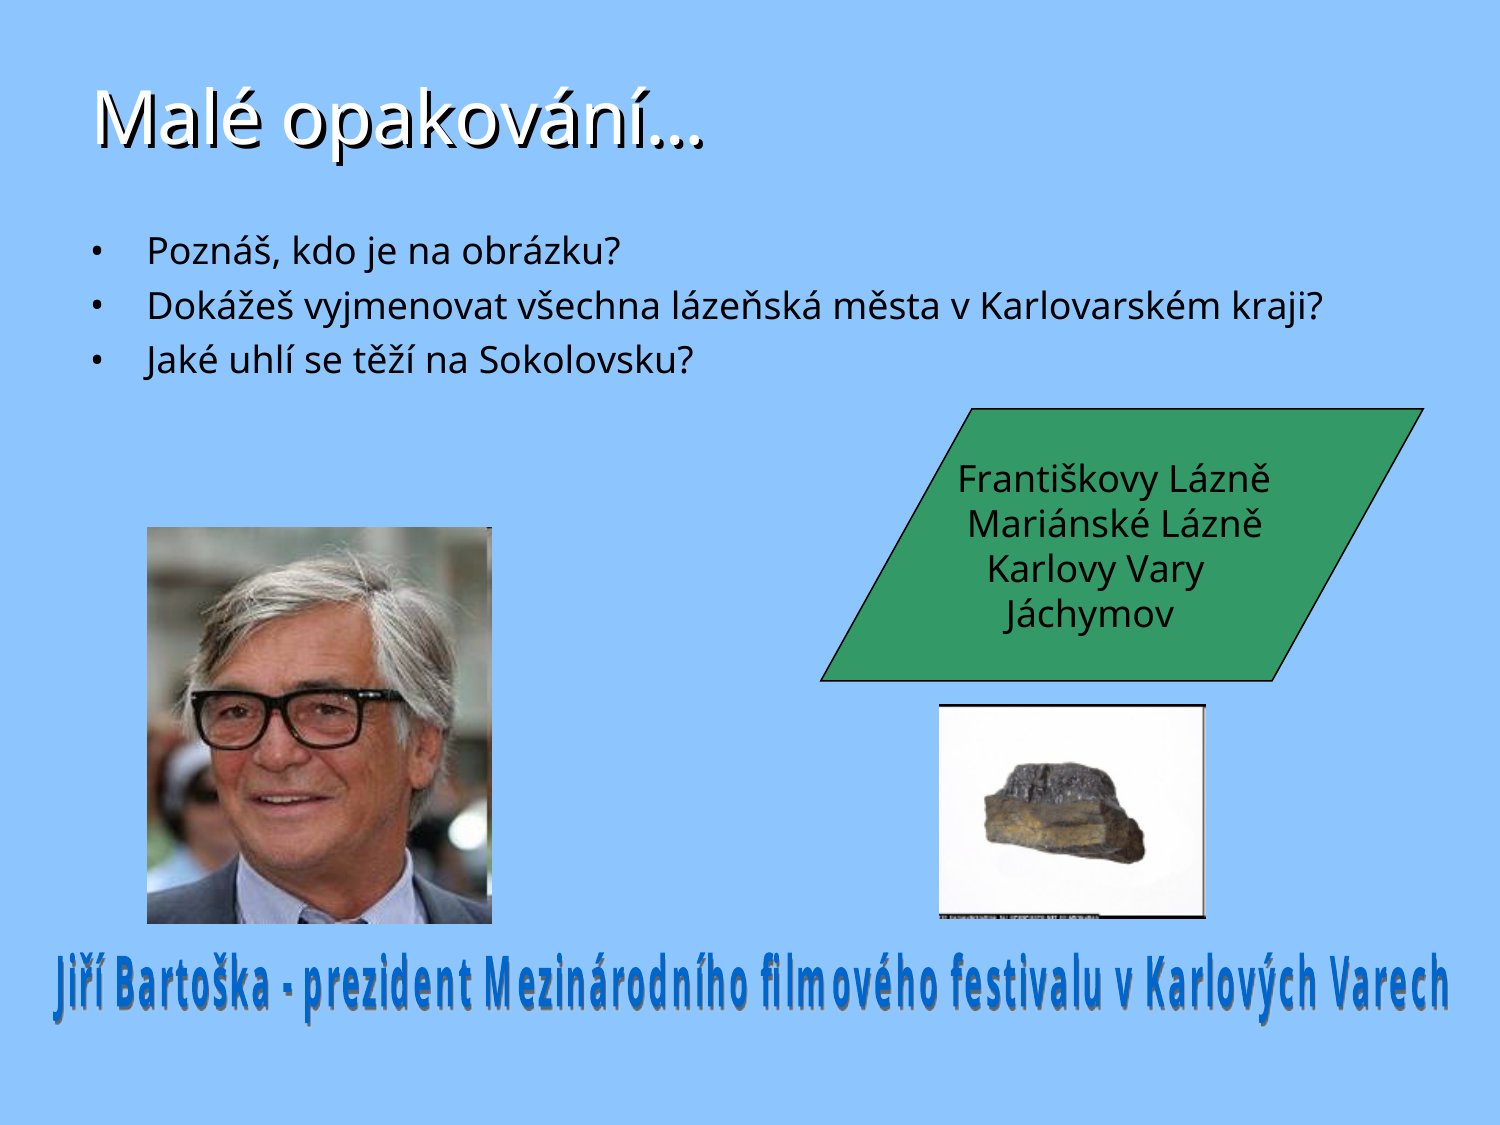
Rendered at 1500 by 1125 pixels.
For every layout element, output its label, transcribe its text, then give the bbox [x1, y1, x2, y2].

title Malé opakování… [75, 45, 1426, 185]
picture [939, 704, 1206, 920]
text_box Františkovy Lázně Mariánské Lázně Karlovy Vary Jáchymov [820, 408, 1424, 681]
picture [147, 527, 492, 924]
list Poznáš, kdo je na obrázku? Dokážeš vyjmenovat všechna lázeňská města v Karlovarském kraji? Jaké uhlí se těží na Sokolovsku? [75, 219, 1426, 409]
